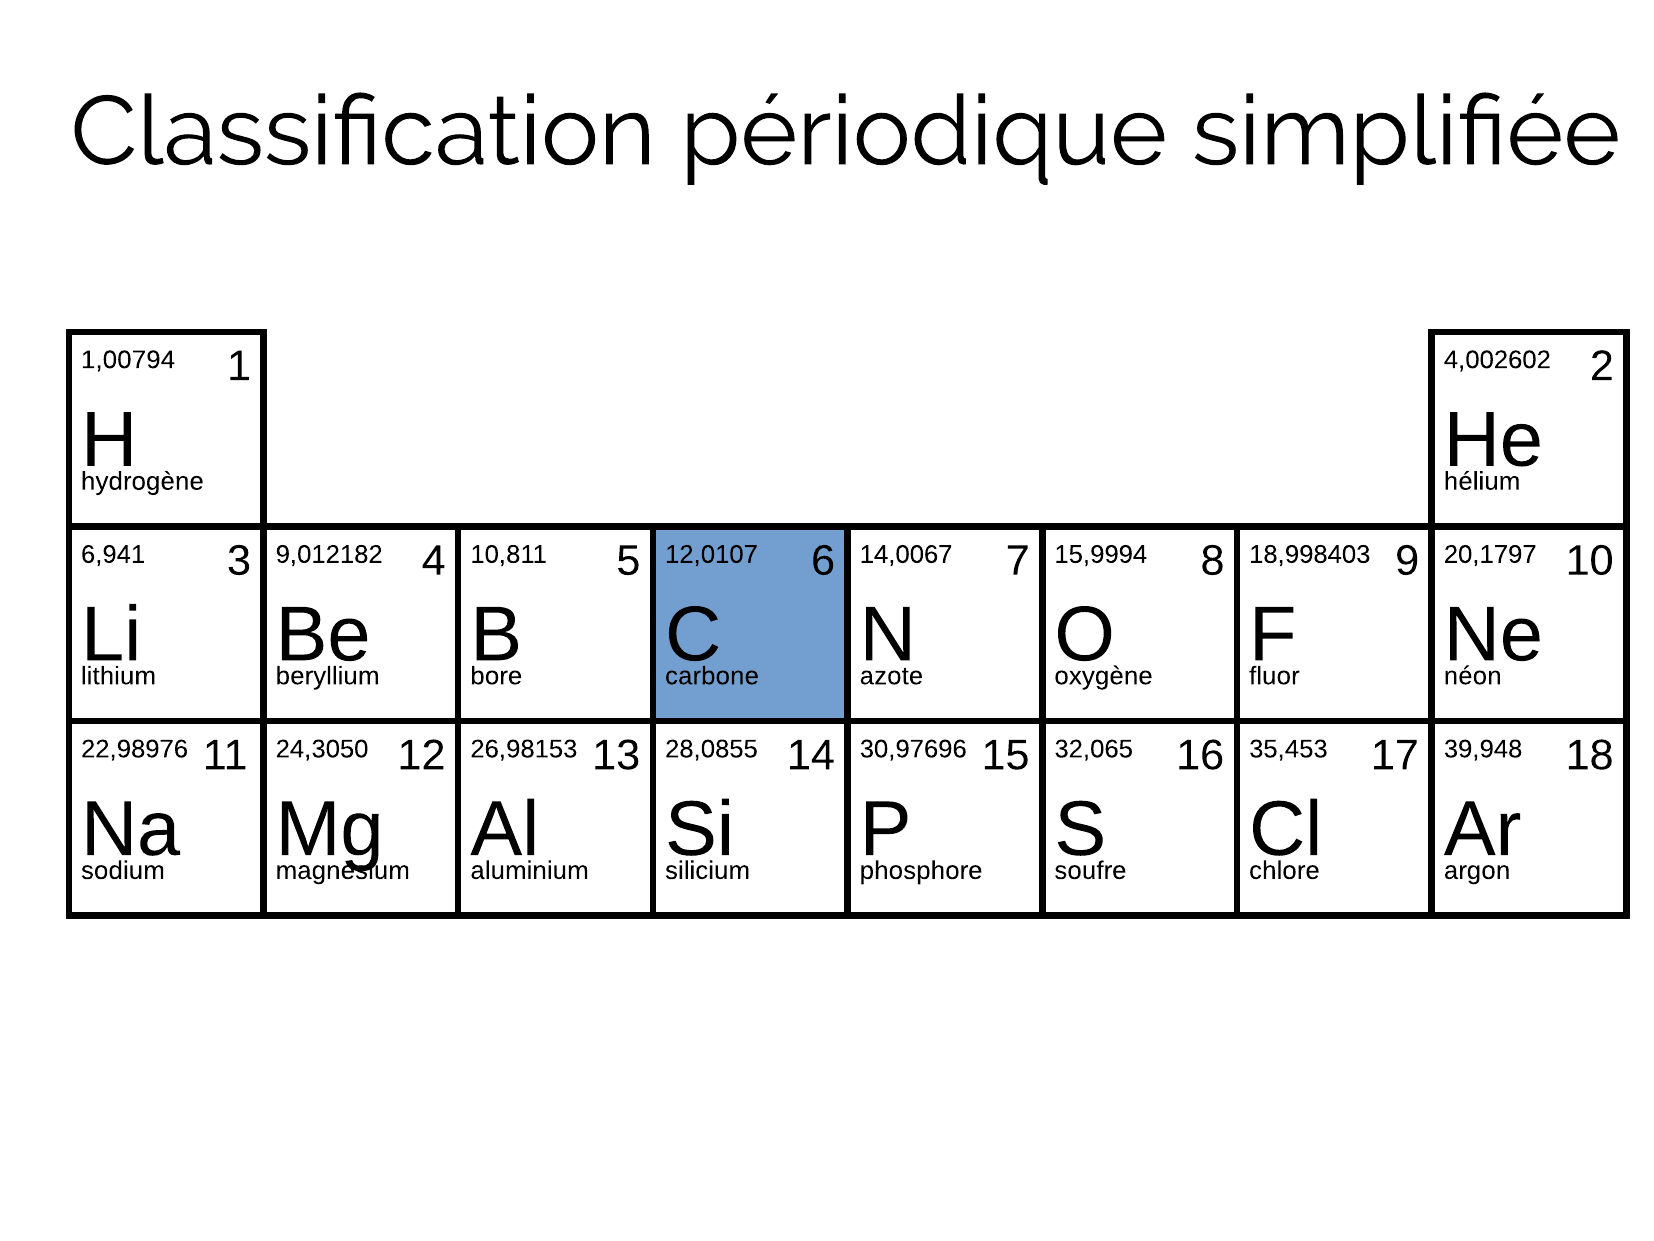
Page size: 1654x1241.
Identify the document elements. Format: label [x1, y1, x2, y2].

text_box [318, 113, 326, 165]
text_box [978, 113, 986, 165]
text_box [1435, 335, 1623, 523]
text_box [656, 724, 844, 912]
text_box [266, 112, 308, 166]
text_box [1246, 93, 1254, 104]
text_box [1059, 113, 1105, 166]
text_box [1443, 113, 1451, 165]
text_box [385, 112, 432, 166]
text_box [1240, 530, 1428, 718]
text_box [1435, 724, 1623, 912]
text_box [1435, 530, 1623, 718]
text_box [606, 112, 649, 165]
text_box [1113, 112, 1165, 166]
text_box [996, 112, 1048, 185]
text_box [838, 93, 846, 104]
text_box [144, 93, 164, 165]
text_box [1356, 112, 1406, 185]
text_box [1246, 113, 1254, 165]
text_box [744, 112, 795, 166]
text_box [166, 112, 213, 166]
text_box [856, 112, 907, 166]
text_box [219, 112, 261, 166]
text_box [914, 93, 966, 166]
text_box [527, 93, 534, 104]
text_box [1417, 93, 1437, 165]
text_box [74, 94, 135, 165]
text_box [438, 112, 484, 166]
text_box [527, 113, 534, 165]
text_box [1510, 112, 1561, 166]
text_box [72, 335, 260, 523]
text_box [335, 92, 375, 165]
text_box [72, 724, 260, 912]
text_box [978, 93, 986, 104]
text_box [1531, 93, 1545, 105]
text_box [72, 530, 260, 718]
text_box [1460, 92, 1500, 165]
text_box [489, 96, 520, 165]
text_box [656, 530, 844, 718]
text_box [851, 724, 1039, 912]
text_box [1267, 112, 1344, 165]
text_box [1567, 112, 1618, 166]
text_box [1240, 724, 1428, 912]
text_box [267, 724, 455, 912]
text_box [1046, 530, 1234, 718]
text_box [267, 530, 455, 718]
text_box [687, 112, 737, 185]
text_box [804, 113, 831, 165]
text_box [851, 530, 1039, 718]
text_box [838, 113, 846, 165]
text_box [1194, 112, 1236, 166]
text_box [461, 724, 650, 912]
text_box [765, 93, 779, 105]
text_box [1443, 93, 1451, 104]
text_box [318, 93, 326, 104]
text_box [461, 530, 650, 718]
text_box [544, 112, 596, 166]
text_box [1046, 724, 1234, 912]
